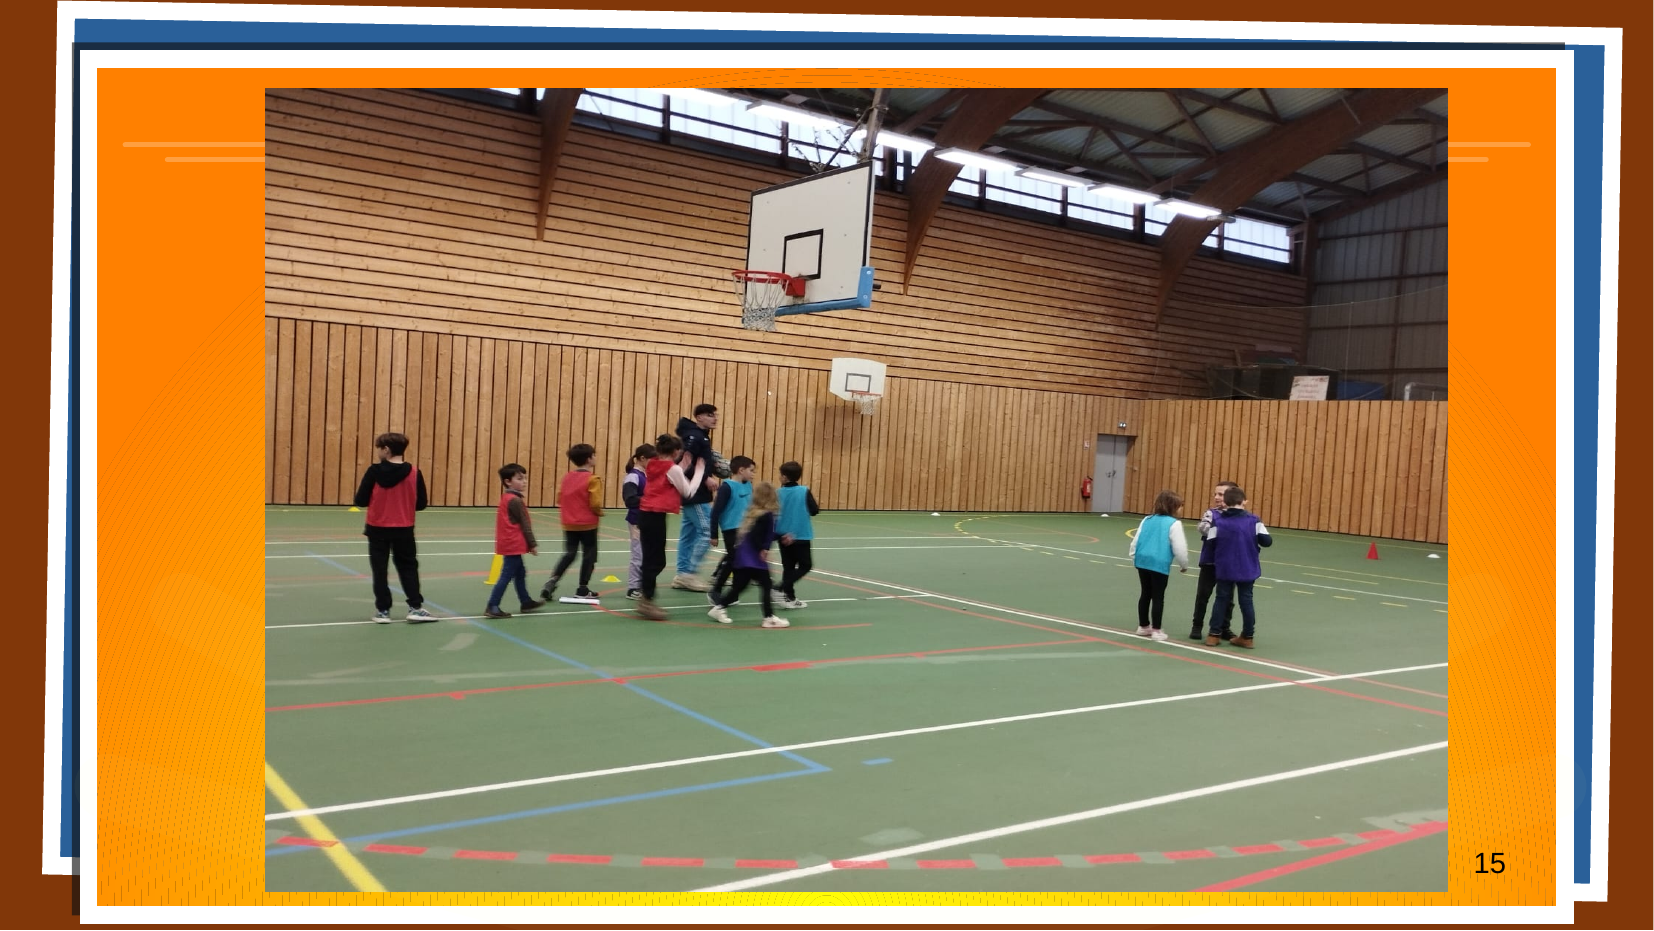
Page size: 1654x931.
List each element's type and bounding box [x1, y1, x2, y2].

picture [265, 88, 1448, 892]
